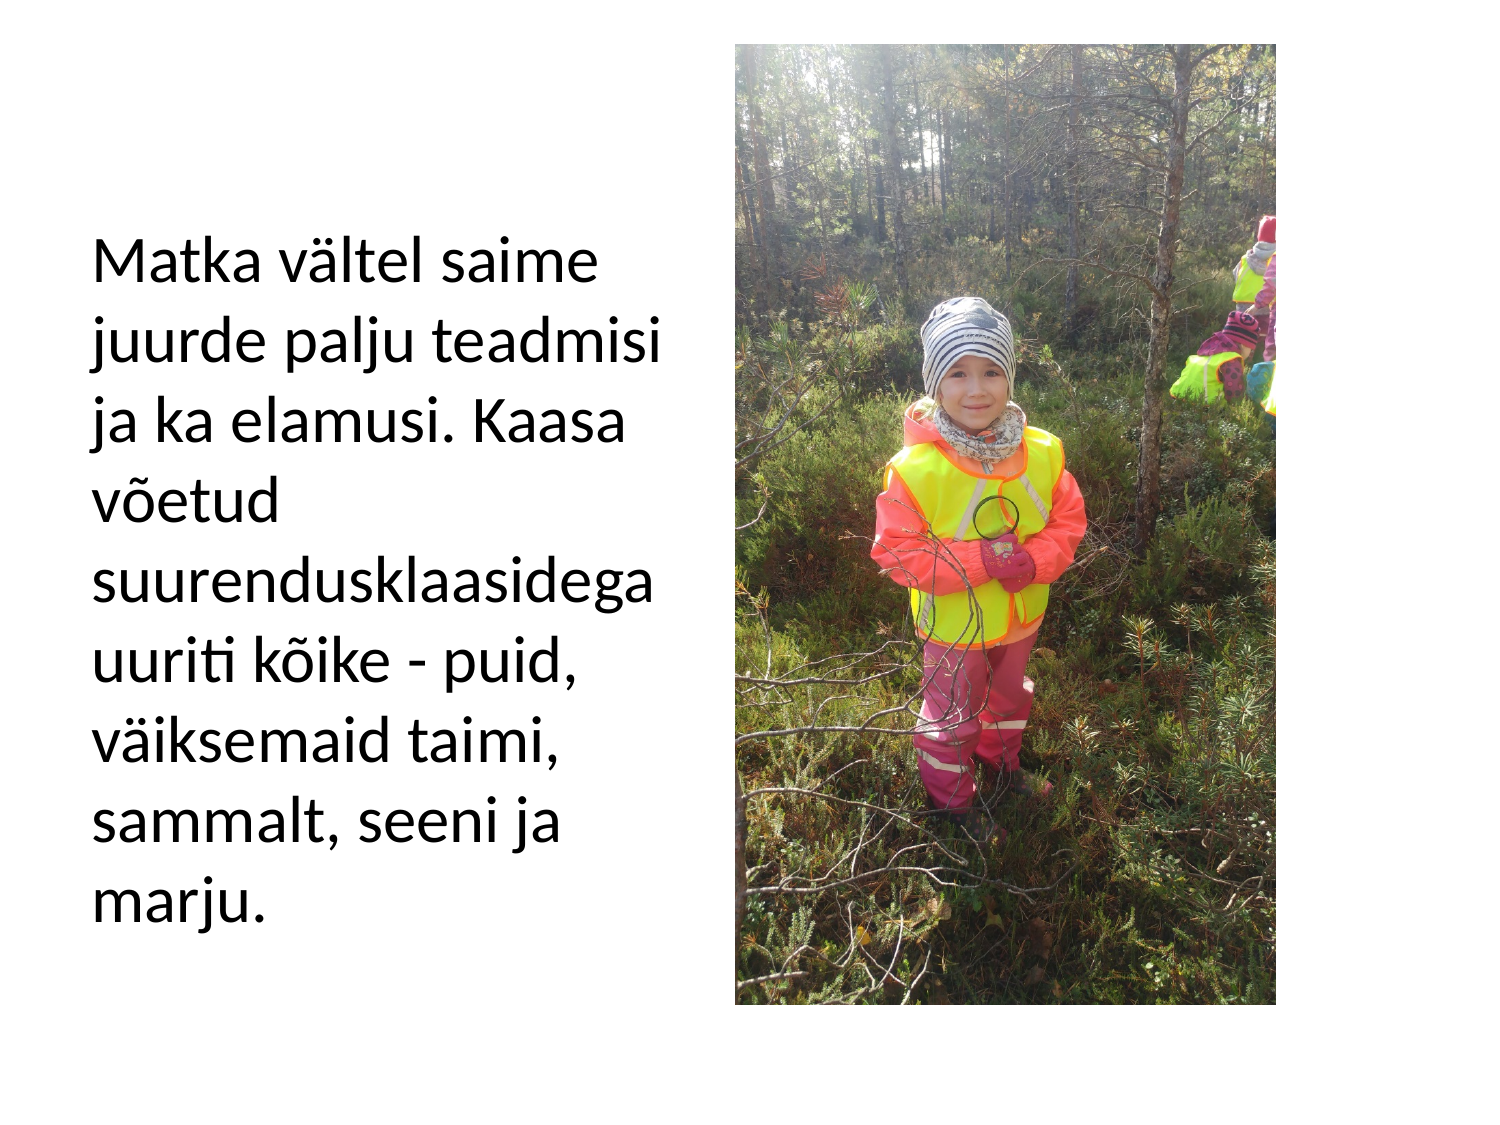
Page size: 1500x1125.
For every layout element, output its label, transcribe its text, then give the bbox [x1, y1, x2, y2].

title Matka vältel saime juurde palju teadmisi ja ka elamusi. Kaasa võetud suurendusklaasidega uuriti kõike - puid, väiksemaid taimi, sammalt, seeni ja marju. [76, 44, 680, 1024]
picture [735, 44, 1276, 1005]
